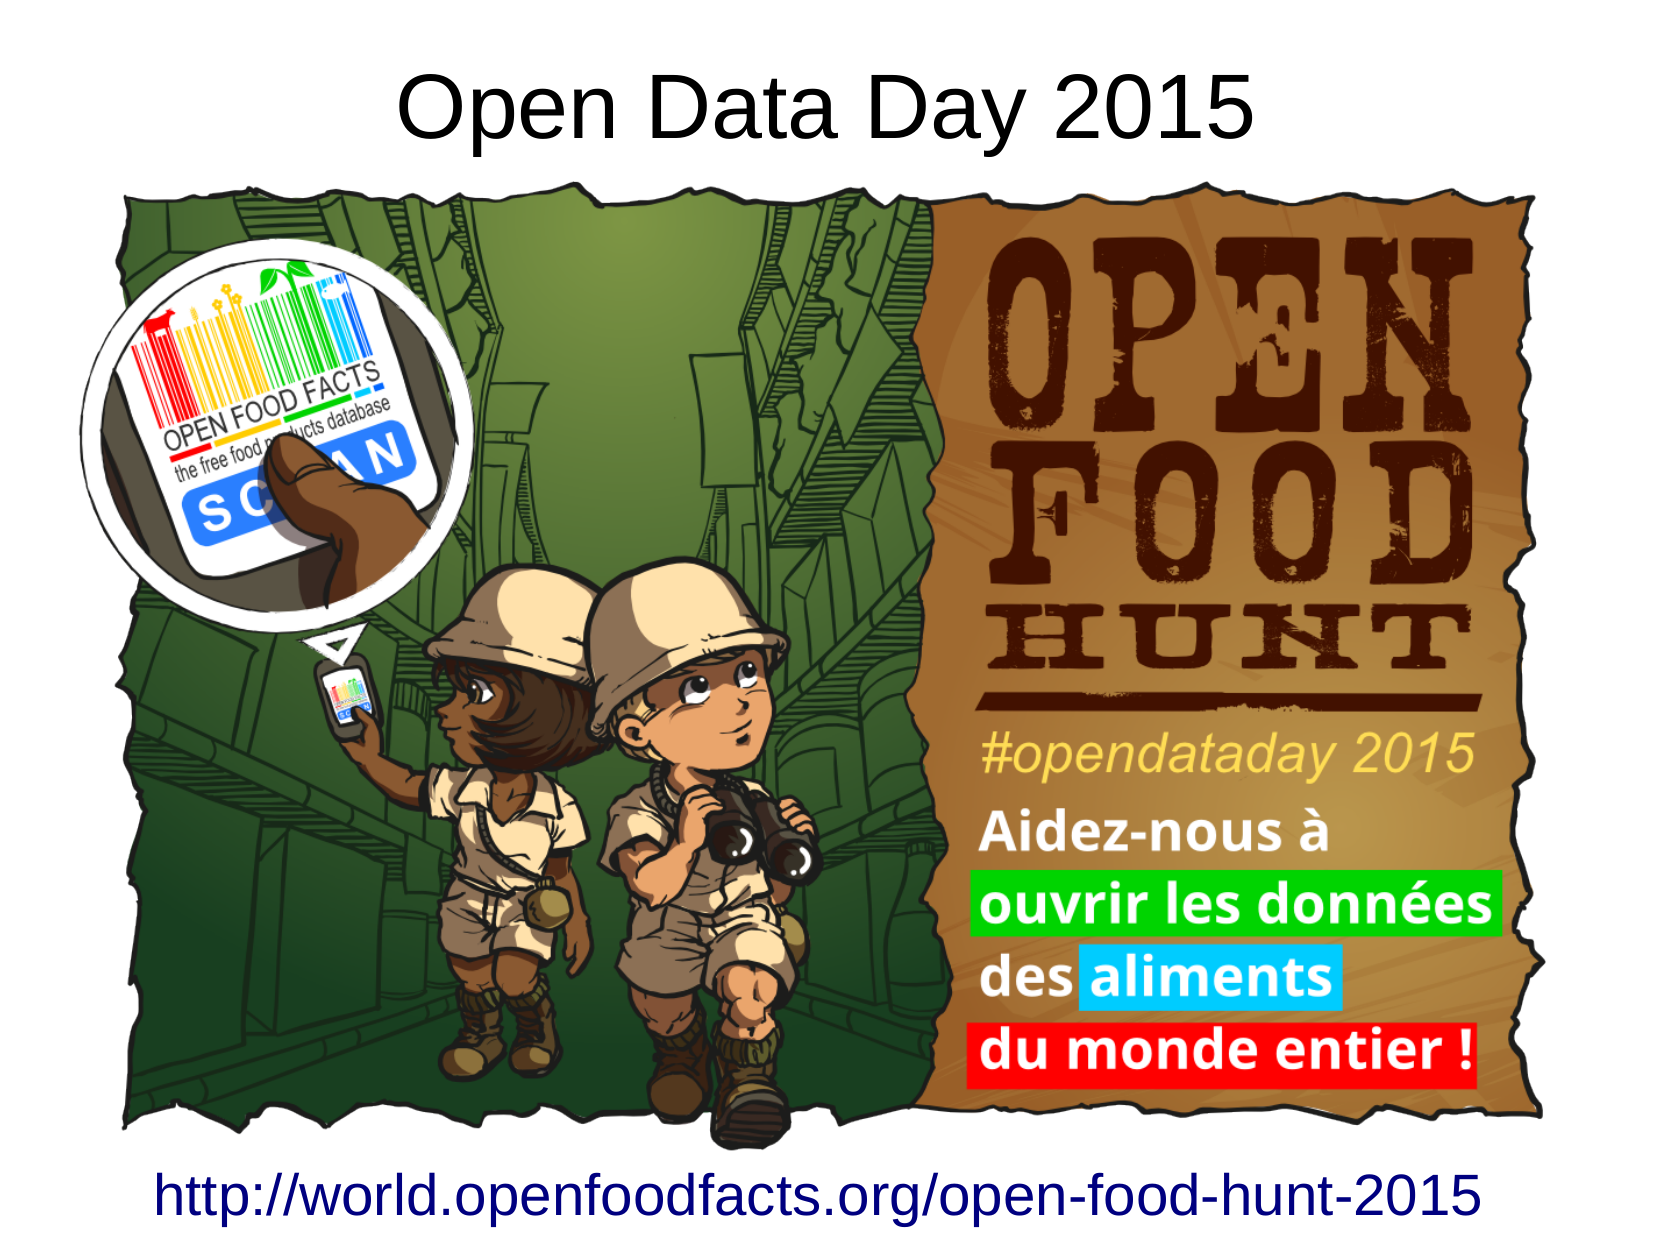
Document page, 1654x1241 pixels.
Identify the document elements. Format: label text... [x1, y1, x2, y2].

picture [68, 134, 1585, 1174]
title Open Data Day 2015 [82, 49, 1571, 134]
text_box http://world.openfoodfacts.org/open-food-hunt-2015 [138, 1155, 1654, 1241]
